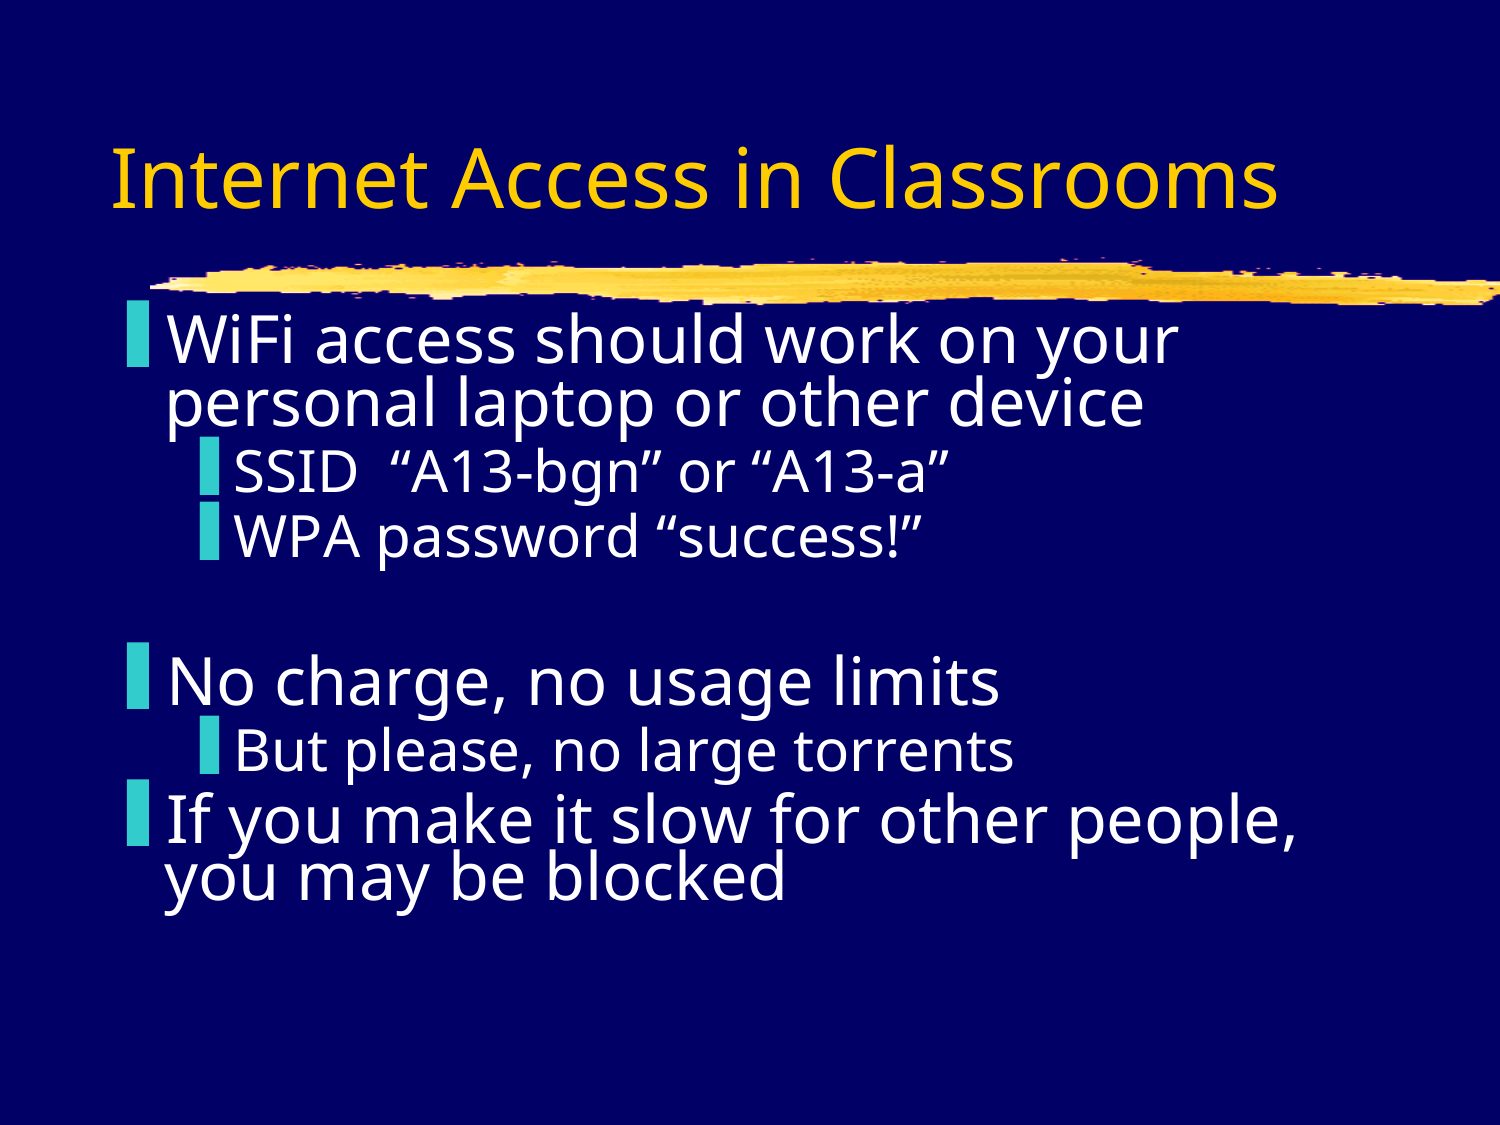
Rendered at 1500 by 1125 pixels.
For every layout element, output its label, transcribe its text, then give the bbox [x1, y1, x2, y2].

list WiFi access should work on your personal laptop or other device SSID “A13-bgn” or “A13-a” WPA password “success!” No charge, no usage limits But please, no large torrents If you make it slow for other people, you may be blocked [110, 312, 1391, 1125]
picture [150, 252, 1500, 316]
title Internet Access in Classrooms [110, 78, 1391, 297]
